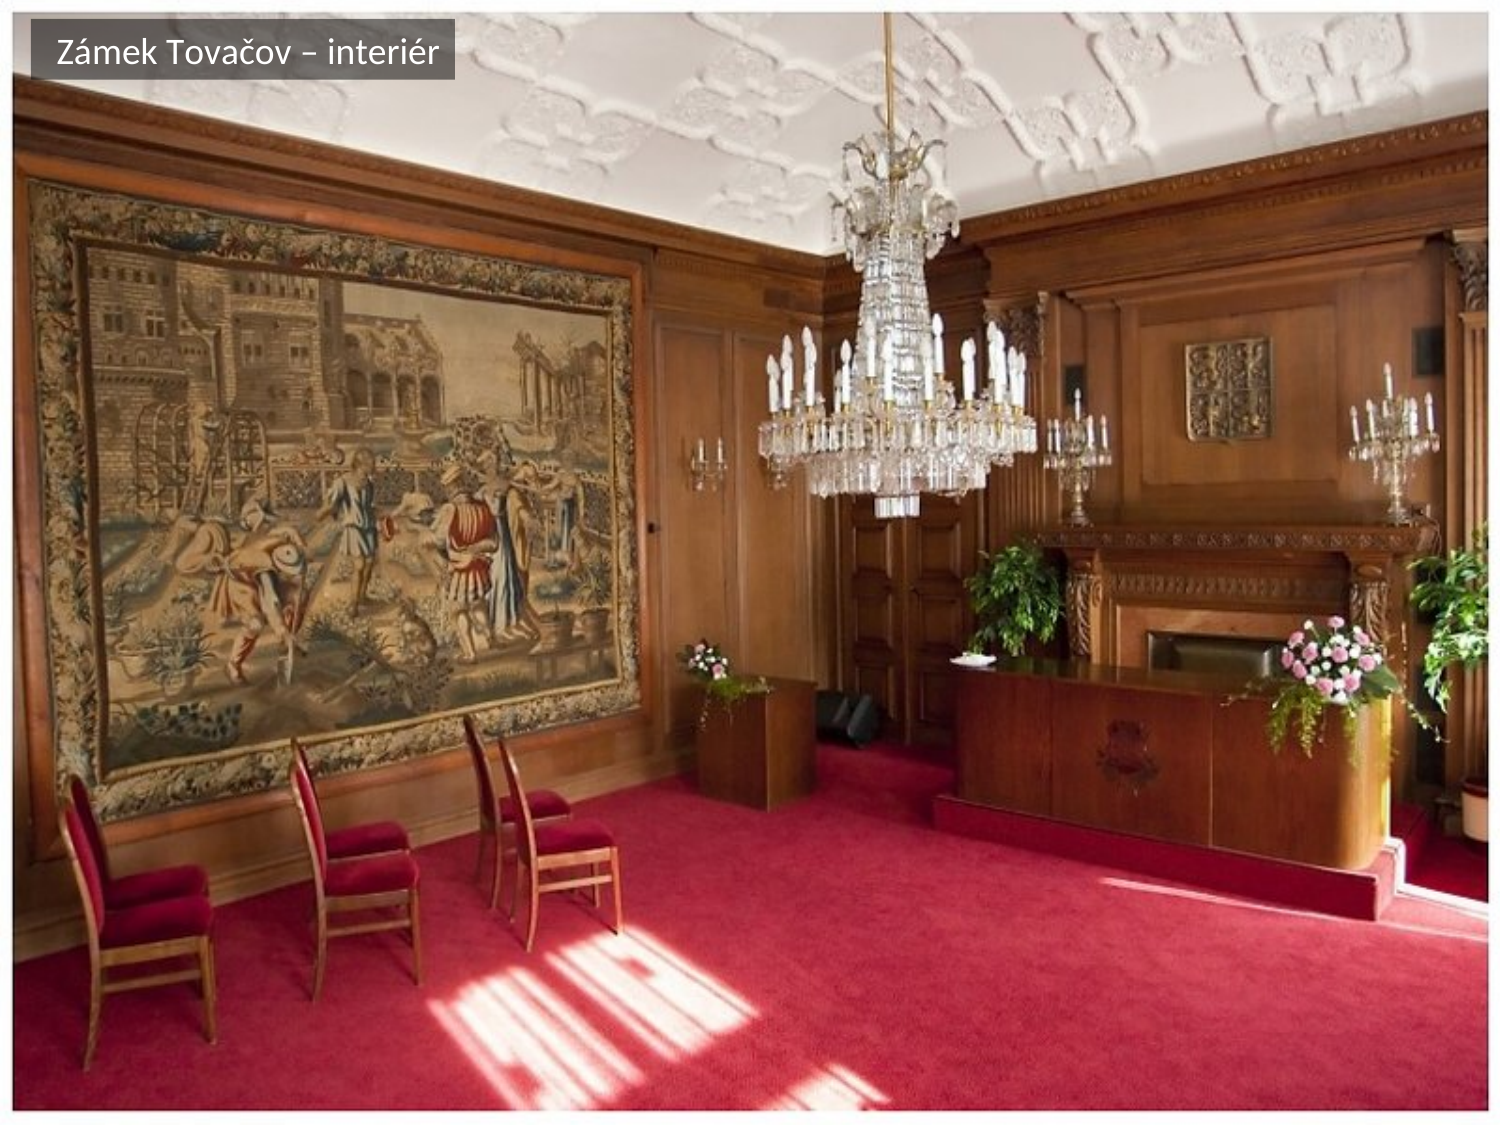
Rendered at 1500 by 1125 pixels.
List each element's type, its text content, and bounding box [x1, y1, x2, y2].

text_box Zámek Tovačov – interiér [41, 18, 456, 80]
picture [0, 0, 1500, 1125]
text_box [30, 18, 41, 80]
